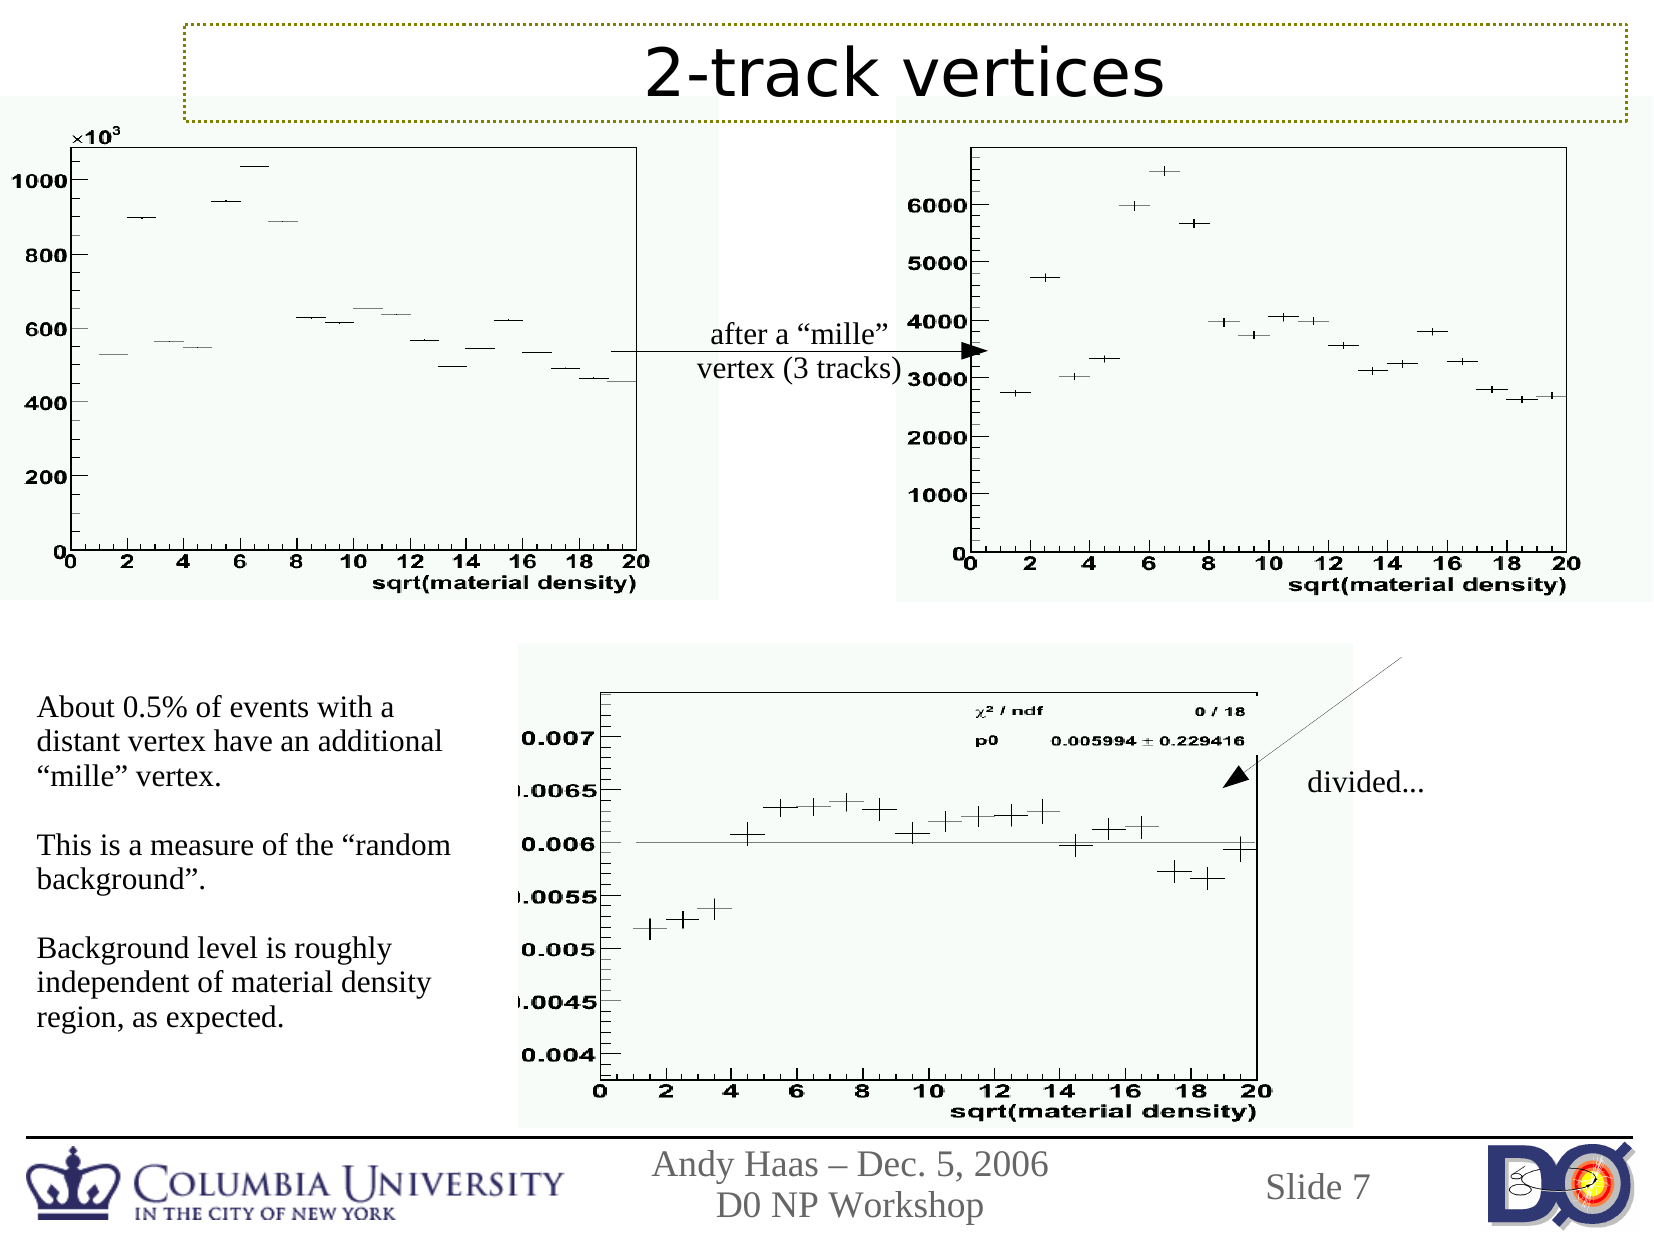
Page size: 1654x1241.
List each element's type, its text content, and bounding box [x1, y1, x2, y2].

picture [518, 643, 1353, 1128]
text_box divided... [1307, 765, 1426, 801]
text_box About 0.5% of events with a distant vertex have an additional “mille” vertex. This is a measure of the “random background”. Background level is roughly independent of material density region, as expected. [36, 689, 460, 1045]
picture [26, 1146, 565, 1220]
picture [896, 96, 1654, 602]
title 2-track vertices [184, 24, 1627, 122]
picture [0, 96, 719, 600]
picture [1479, 1140, 1639, 1233]
